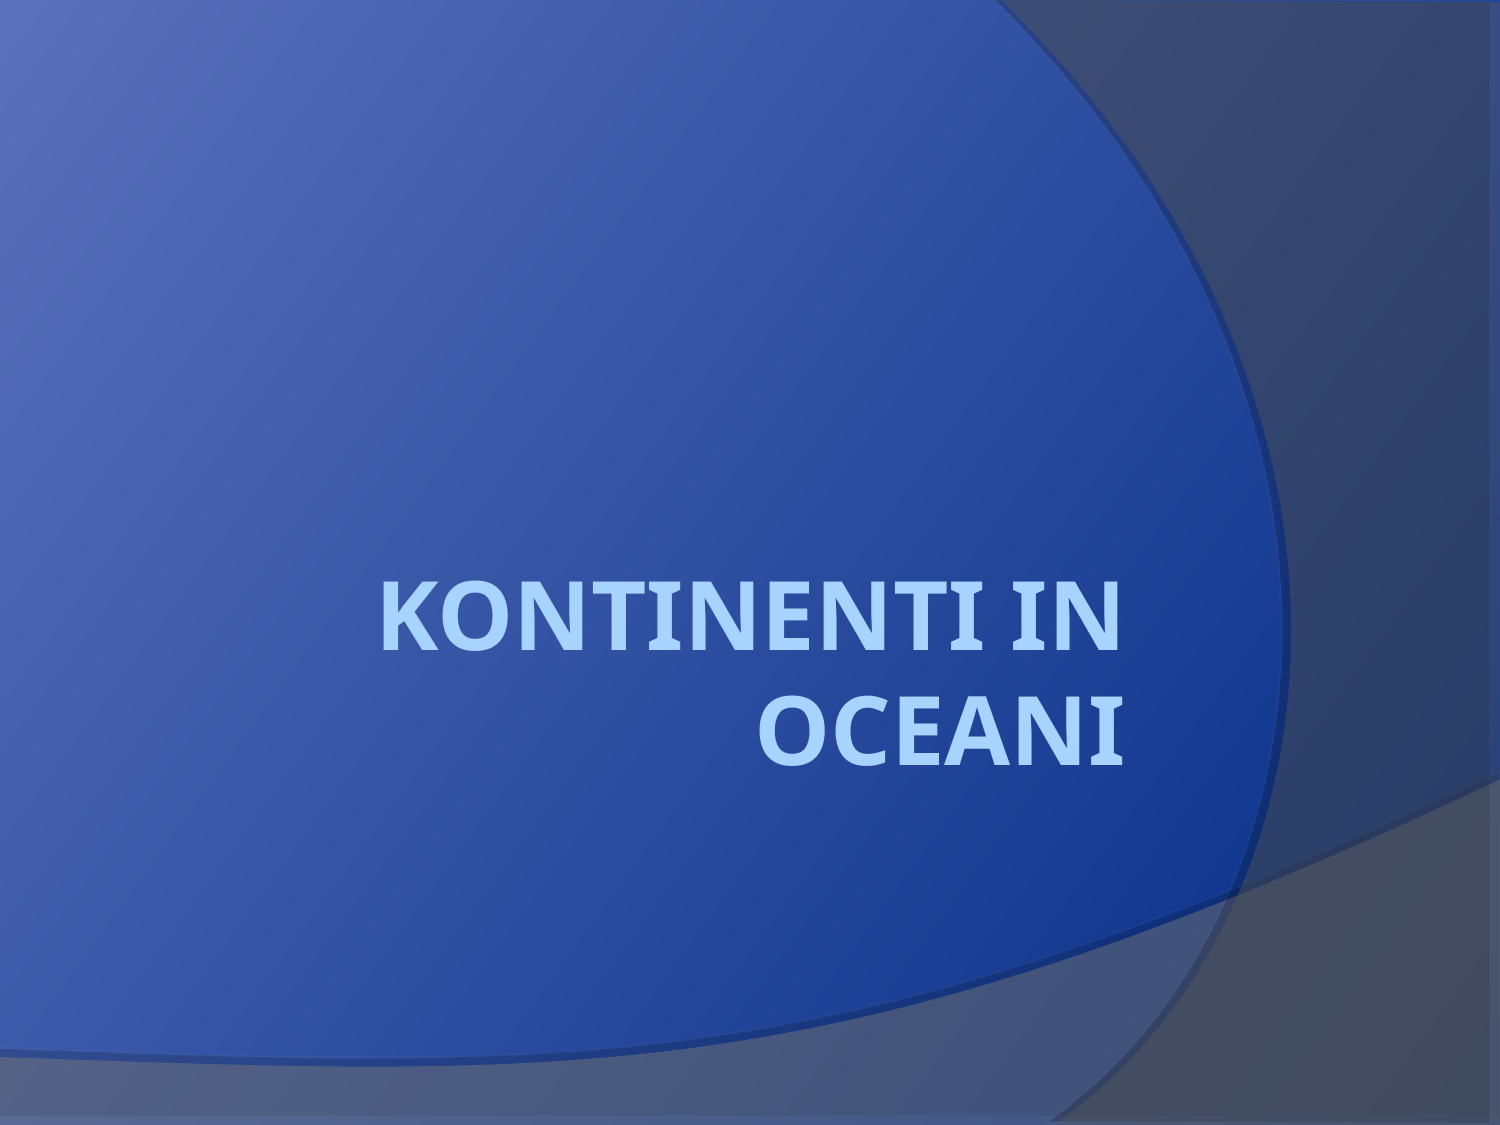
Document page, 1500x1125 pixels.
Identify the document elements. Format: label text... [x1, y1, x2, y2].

title KONTINENTI IN OCEANI [70, 547, 1134, 925]
